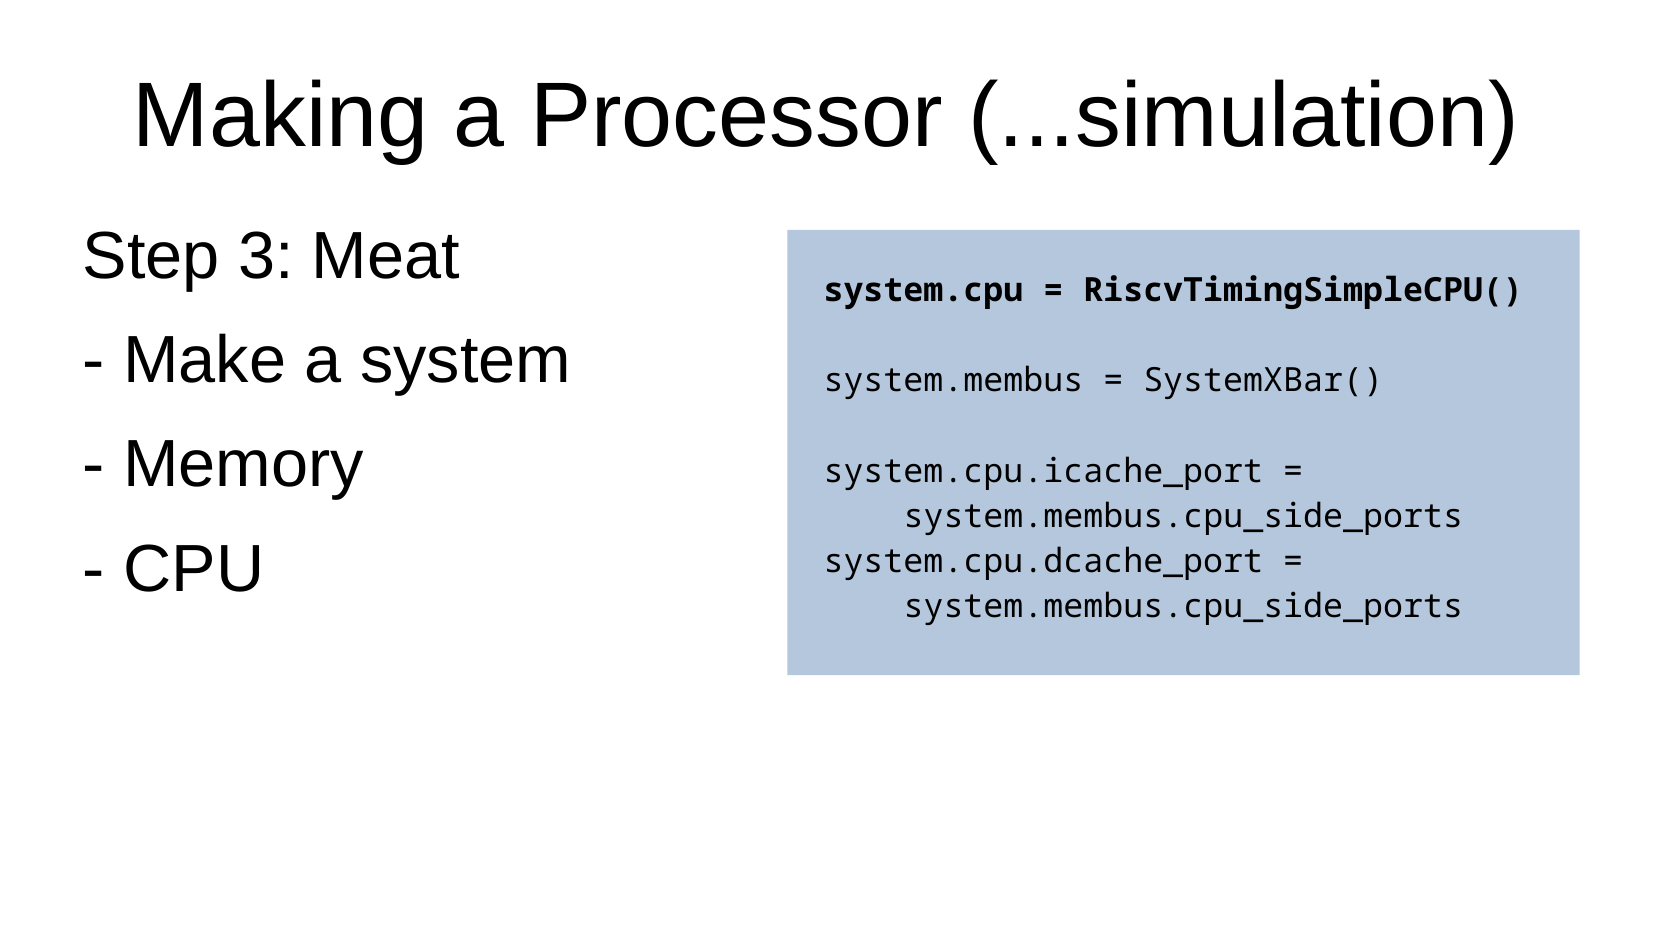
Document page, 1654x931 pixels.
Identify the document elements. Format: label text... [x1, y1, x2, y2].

list Step 3: Meat - Make a system - Memory - CPU [82, 217, 809, 863]
text_box system.cpu = RiscvTimingSimpleCPU() system.membus = SystemXBar() system.cpu.icache_port = system.membus.cpu_side_ports system.cpu.dcache_port = system.membus.cpu_side_ports [787, 229, 1580, 676]
title Making a Processor (...simulation) [82, 37, 1571, 193]
